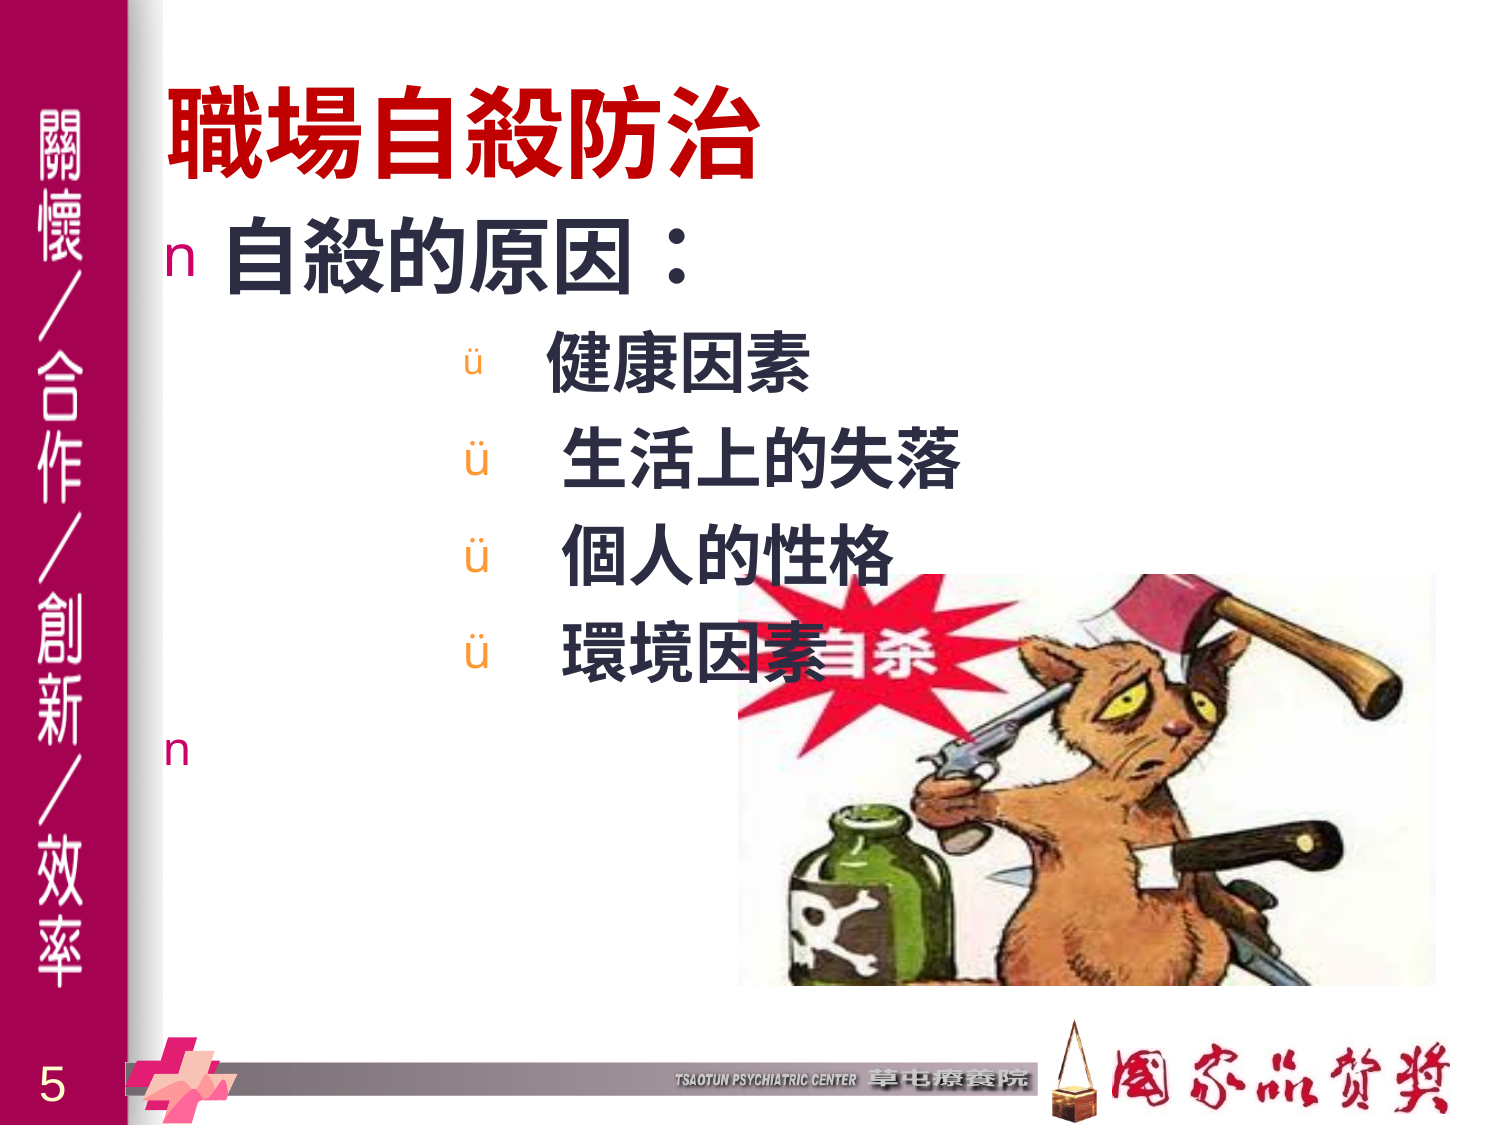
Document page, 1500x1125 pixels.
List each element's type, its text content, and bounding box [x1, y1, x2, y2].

title 職場自殺防治 [150, 62, 1469, 196]
text_box [23, 1043, 337, 1119]
list 自殺的原因： 健康因素 生活上的失落 個人的性格 環境因素 [147, 196, 1498, 939]
picture [738, 939, 1436, 986]
